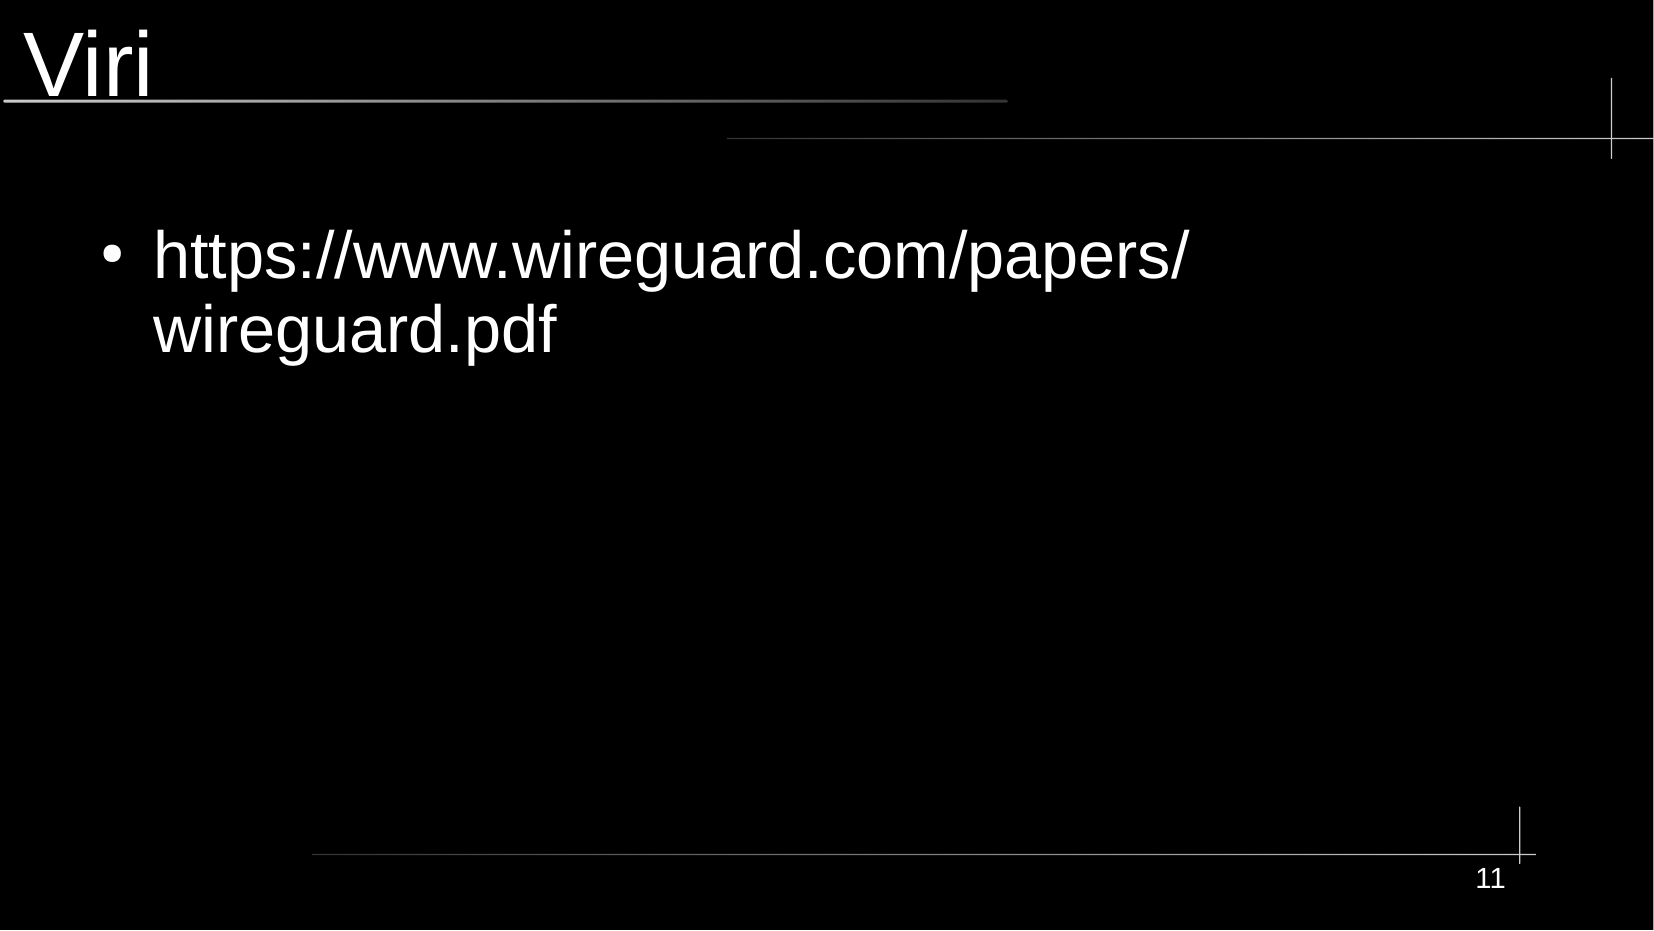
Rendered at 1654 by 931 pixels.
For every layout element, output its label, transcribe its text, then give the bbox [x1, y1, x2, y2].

list https://www.wireguard.com/papers/wireguard.pdf [82, 217, 1571, 758]
title Viri [23, 11, 1589, 119]
